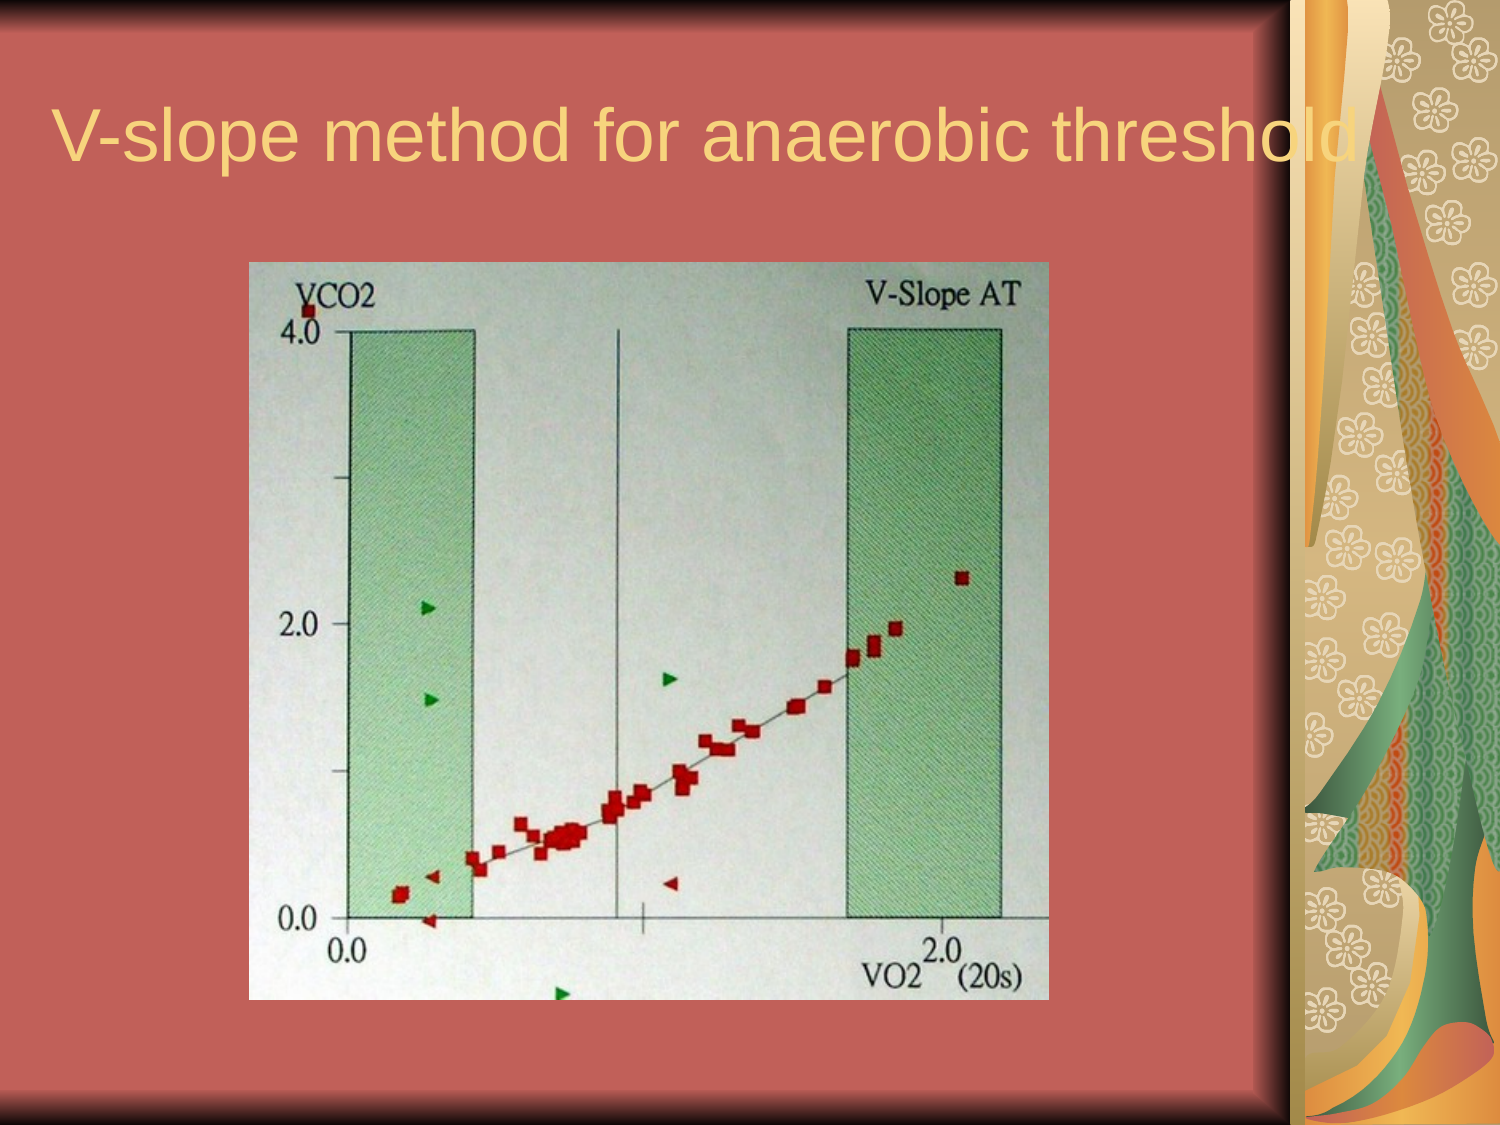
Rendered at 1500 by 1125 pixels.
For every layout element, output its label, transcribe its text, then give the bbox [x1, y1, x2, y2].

title V-slope method for anaerobic threshold [35, 37, 1471, 225]
picture [249, 262, 1049, 1001]
